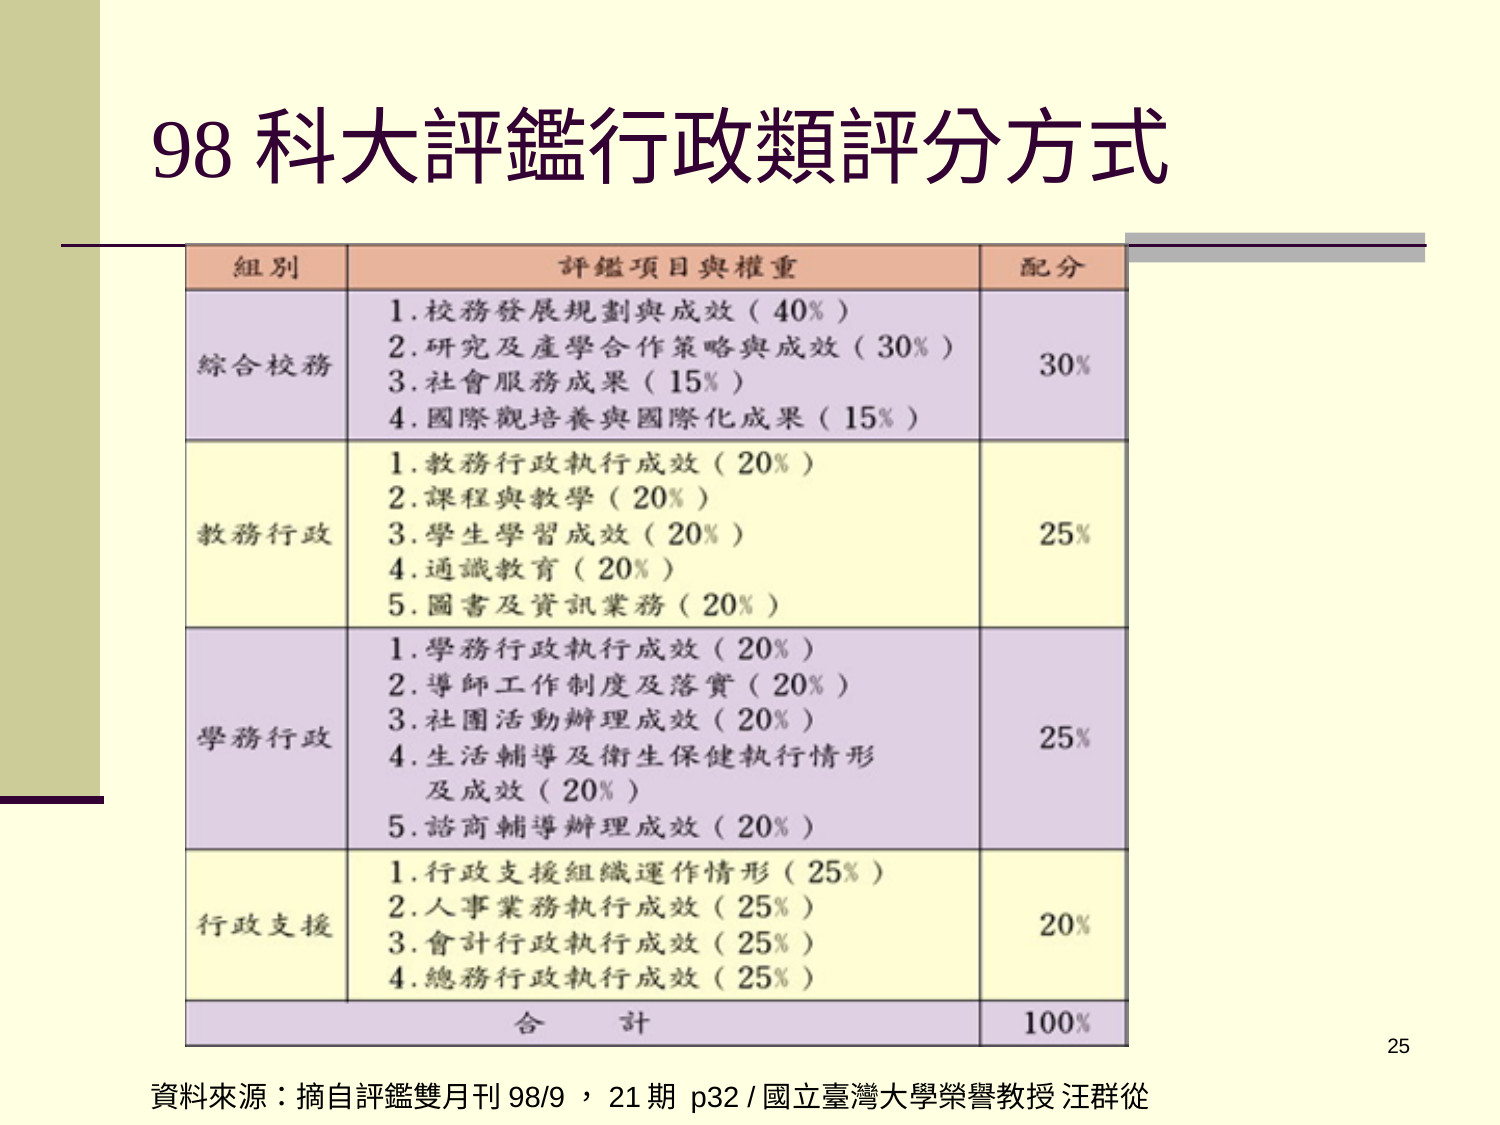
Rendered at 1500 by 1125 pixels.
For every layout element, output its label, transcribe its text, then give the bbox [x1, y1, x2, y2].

picture [185, 243, 1129, 1047]
text_box 資料來源：摘自評鑑雙月刊98/9，21期 p32 /國立臺灣大學榮譽教授 汪群從 [135, 1070, 1188, 1121]
title 98科大評鑑行政類評分方式 [136, 66, 1412, 222]
